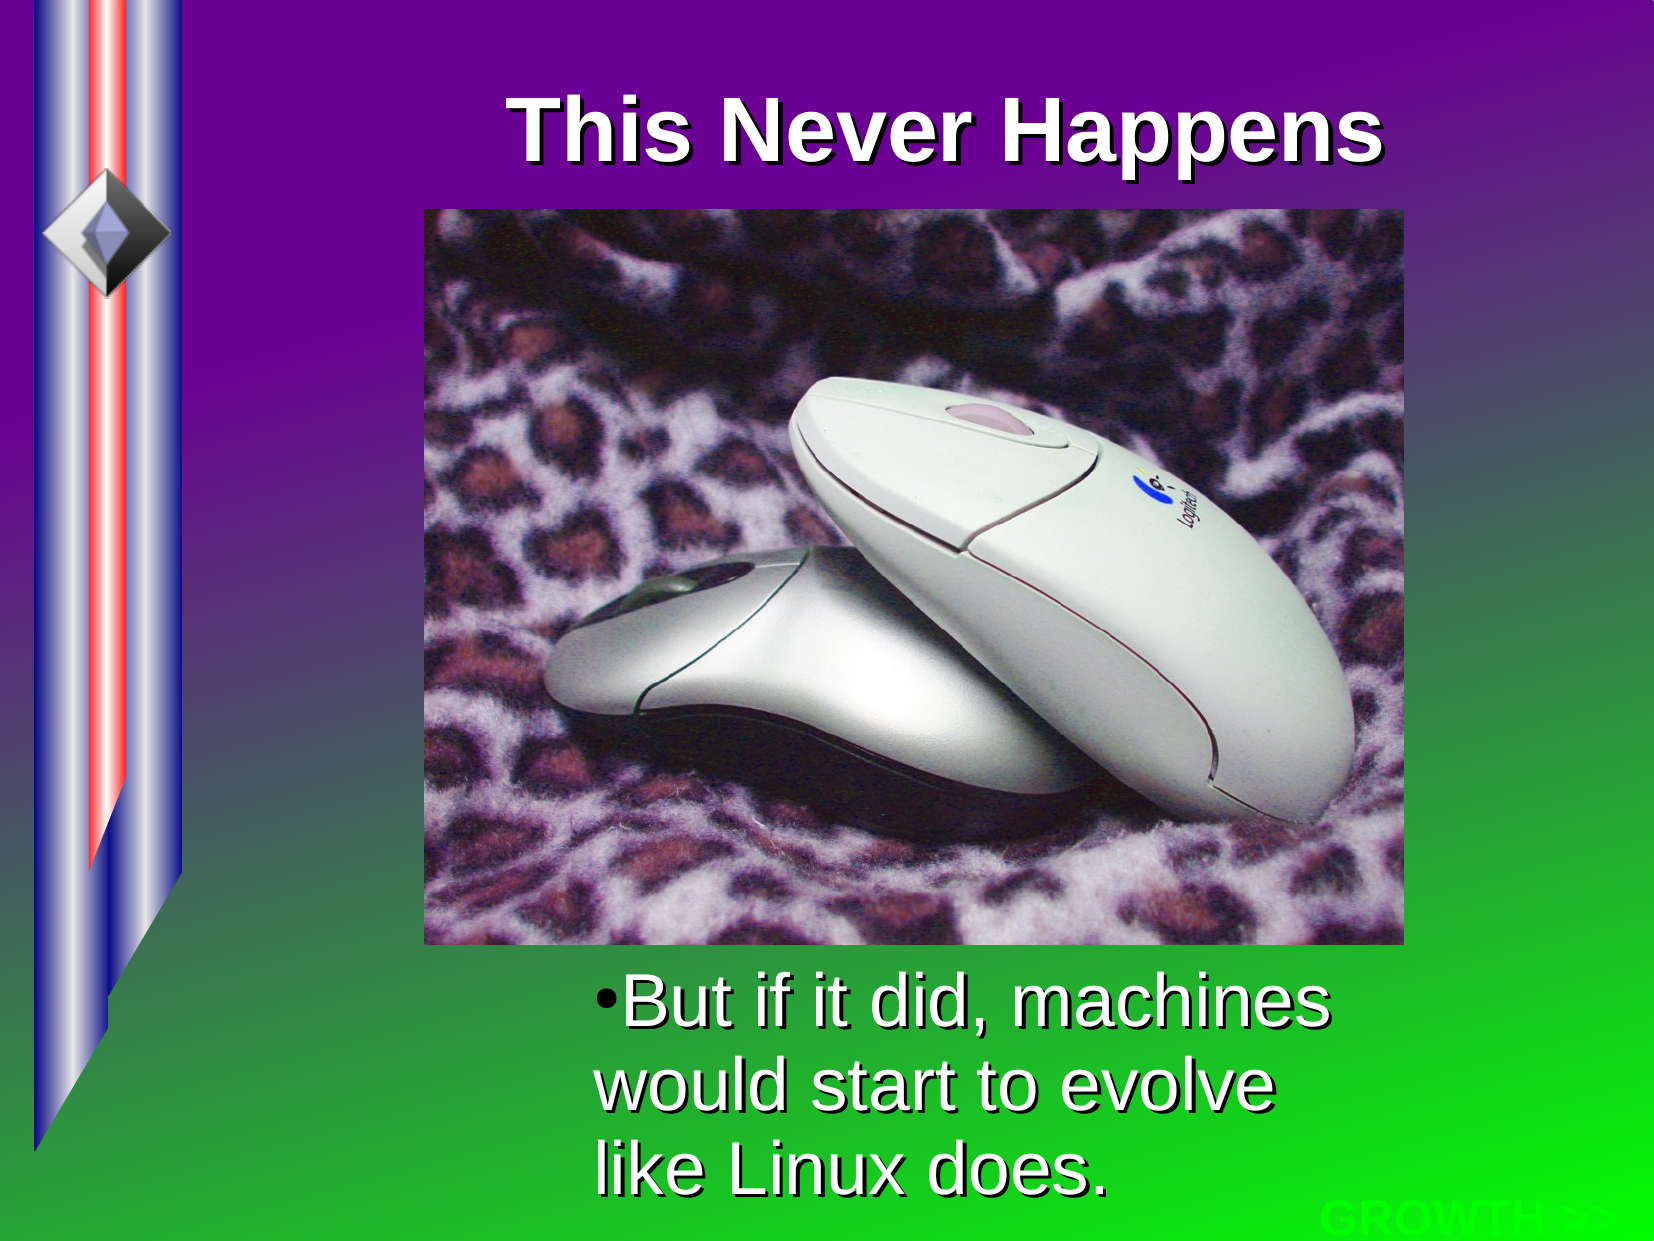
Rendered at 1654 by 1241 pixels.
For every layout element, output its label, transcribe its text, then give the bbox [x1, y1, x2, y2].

picture [424, 209, 1404, 945]
subtitle But if it did, machines would start to evolve like Linux does. [451, 991, 1380, 1178]
text_box GROWTH >> [600, 1183, 1620, 1241]
picture [40, 165, 174, 299]
title This Never Happens [302, 26, 1536, 234]
